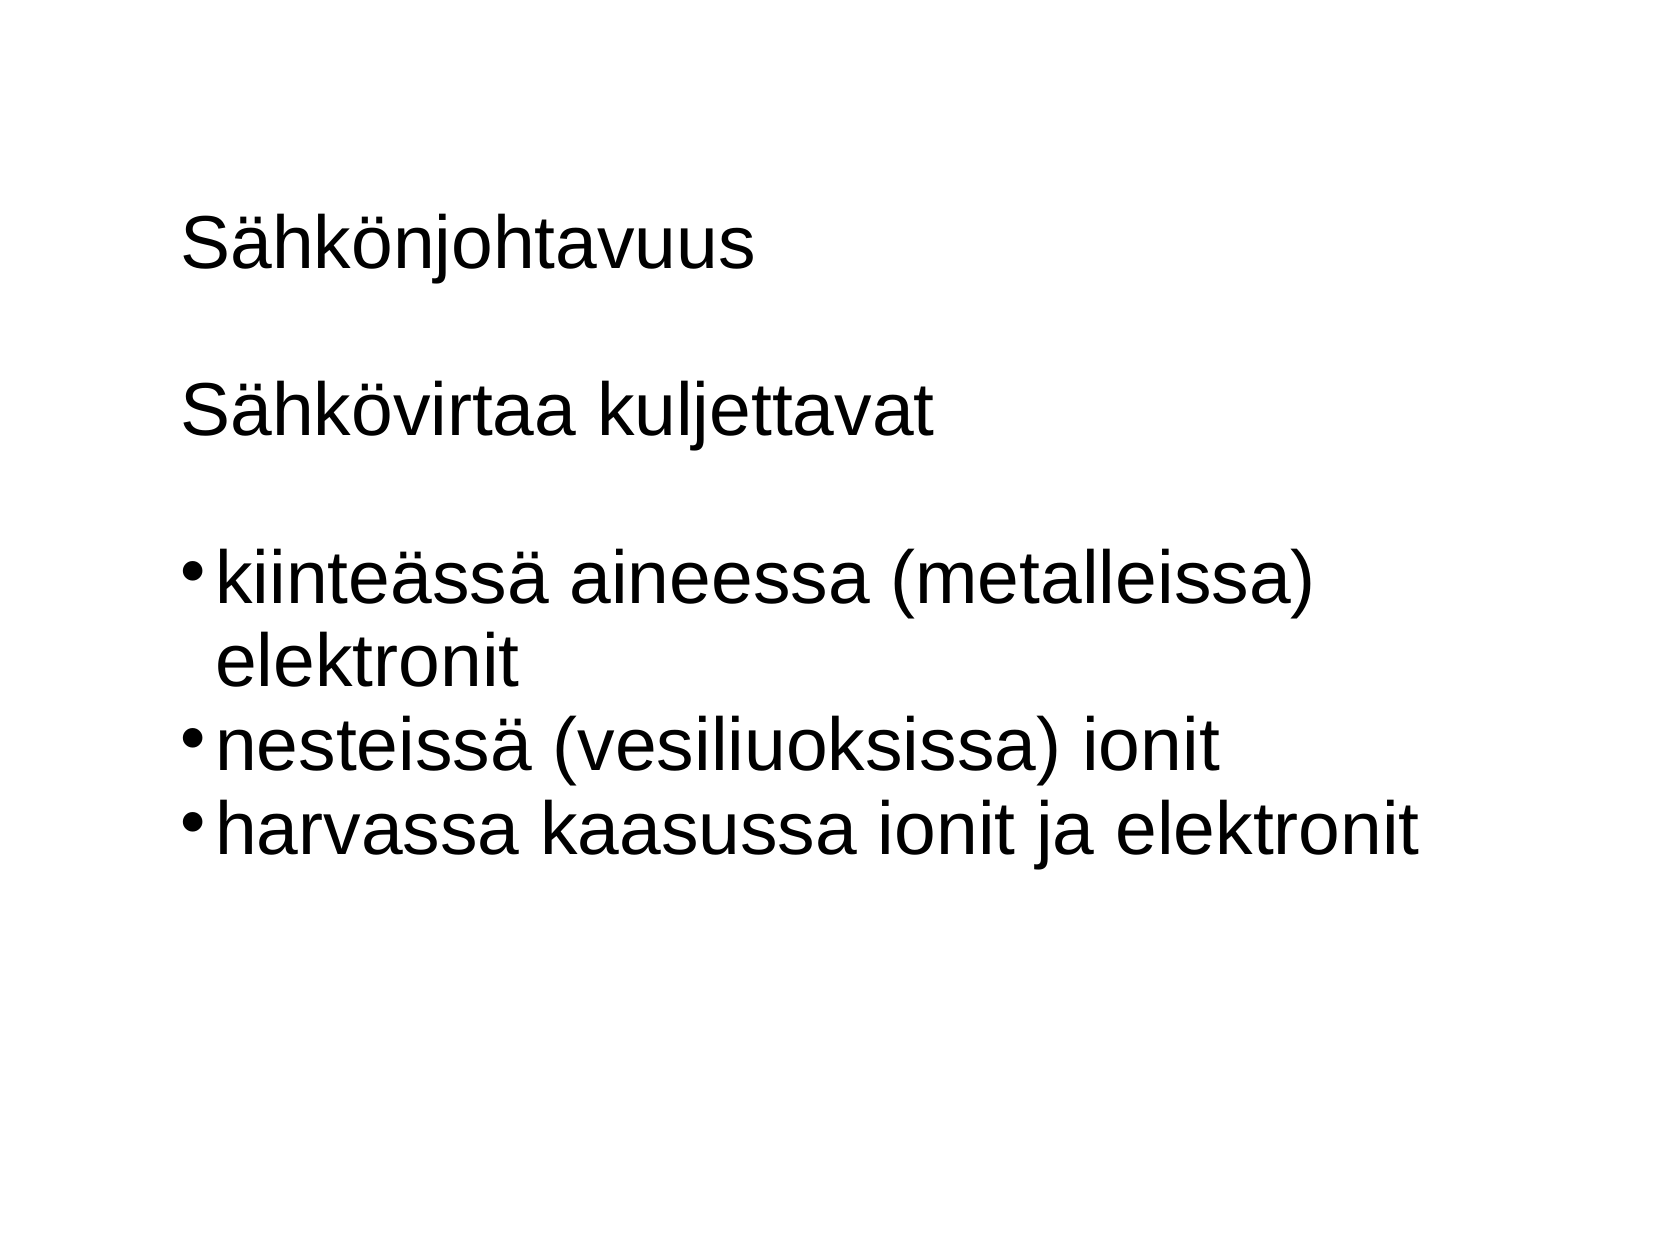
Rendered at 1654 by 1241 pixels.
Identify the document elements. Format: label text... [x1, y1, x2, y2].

text_box Sähkönjohtavuus Sähkövirtaa kuljettavat kiinteässä aineessa (metalleissa) elektronit nesteissä (vesiliuoksissa) ionit harvassa kaasussa ionit ja elektronit [165, 188, 1654, 1241]
